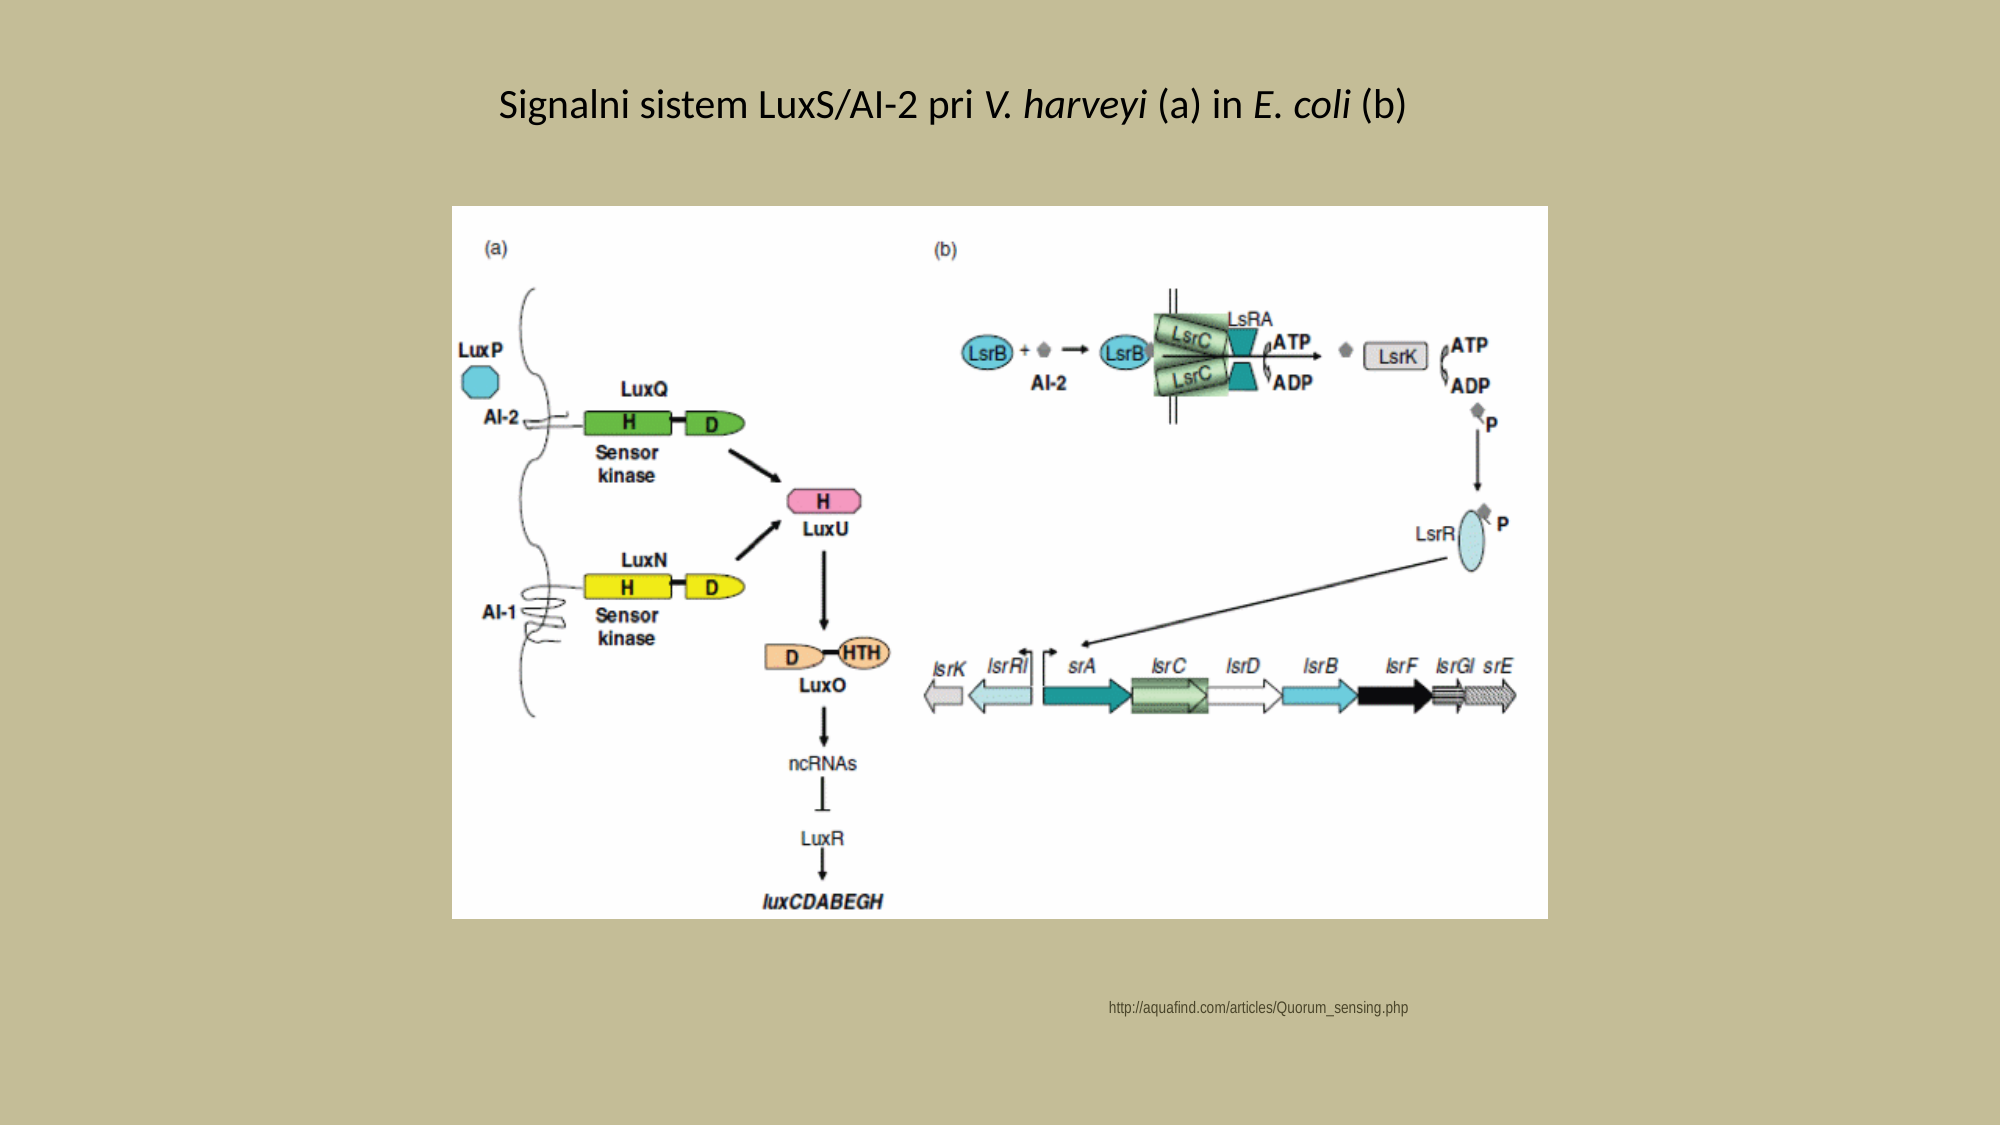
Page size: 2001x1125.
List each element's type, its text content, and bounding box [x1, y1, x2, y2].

picture [452, 206, 1548, 919]
text_box http://aquafind.com/articles/Quorum_sensing.php [1094, 989, 1425, 1025]
text_box Signalni sistem LuxS/AI-2 pri V. harveyi (a) in E. coli (b) [484, 69, 1423, 135]
